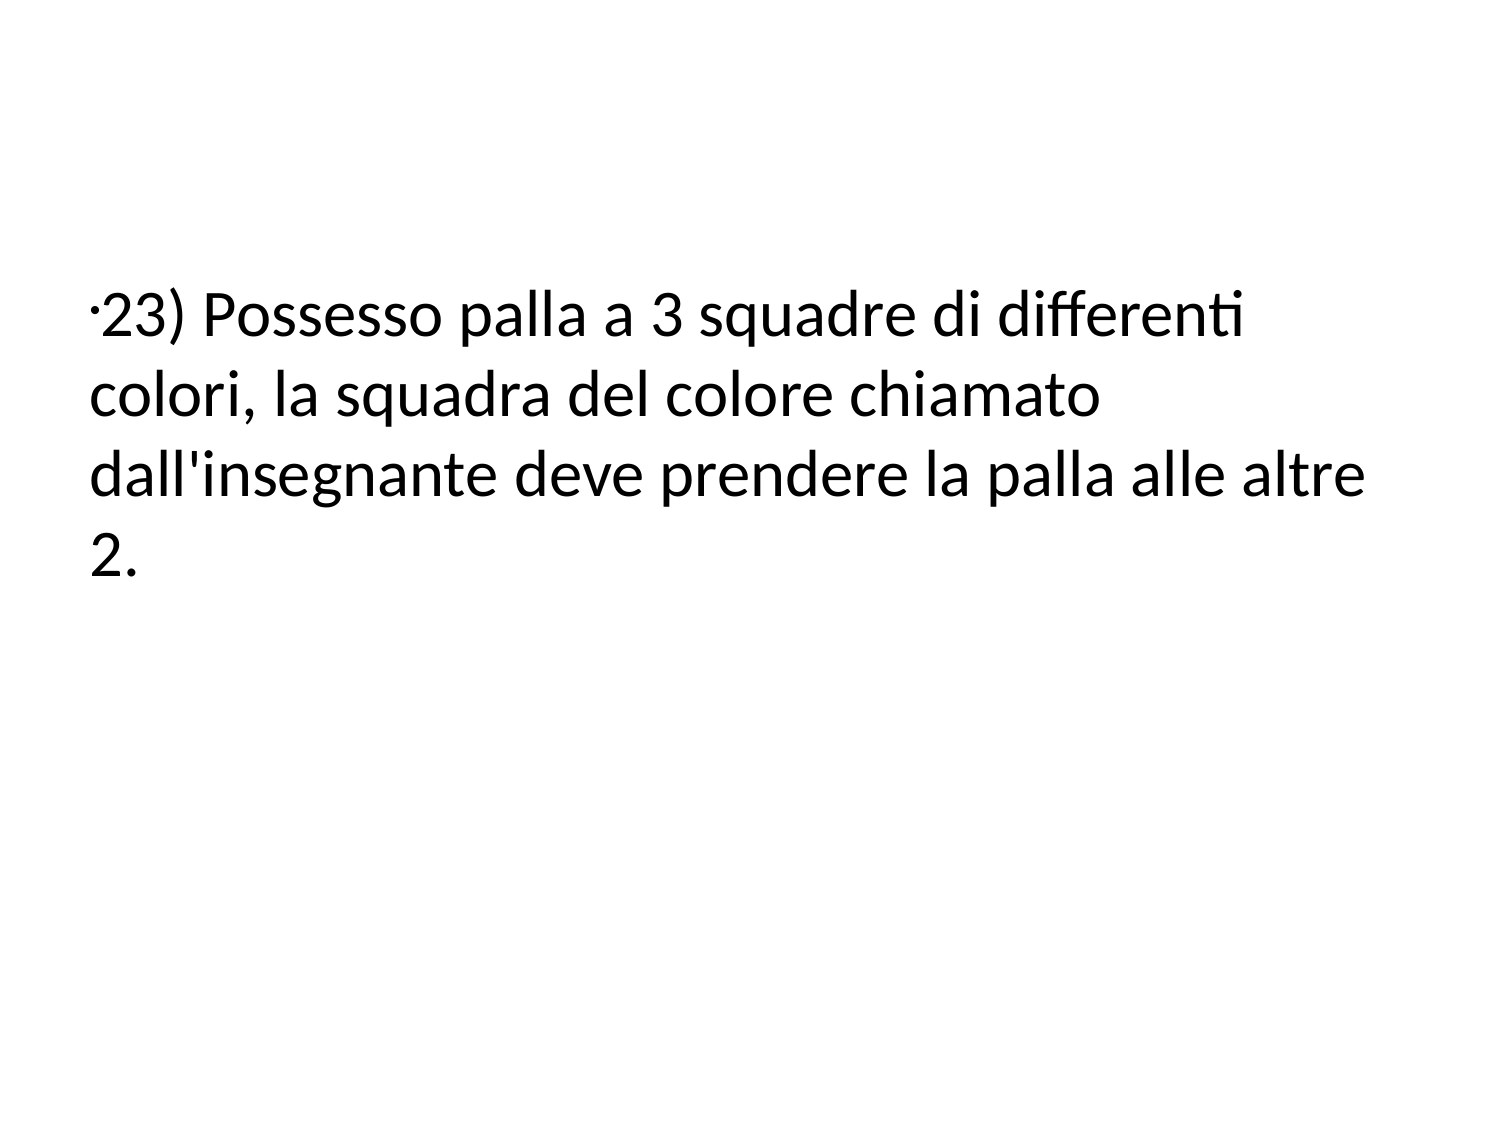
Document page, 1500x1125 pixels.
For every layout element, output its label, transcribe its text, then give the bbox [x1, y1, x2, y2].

list 23) Possesso palla a 3 squadre di differenti colori, la squadra del colore chiamato dall'insegnante deve prendere la palla alle altre 2. [75, 262, 1425, 1005]
